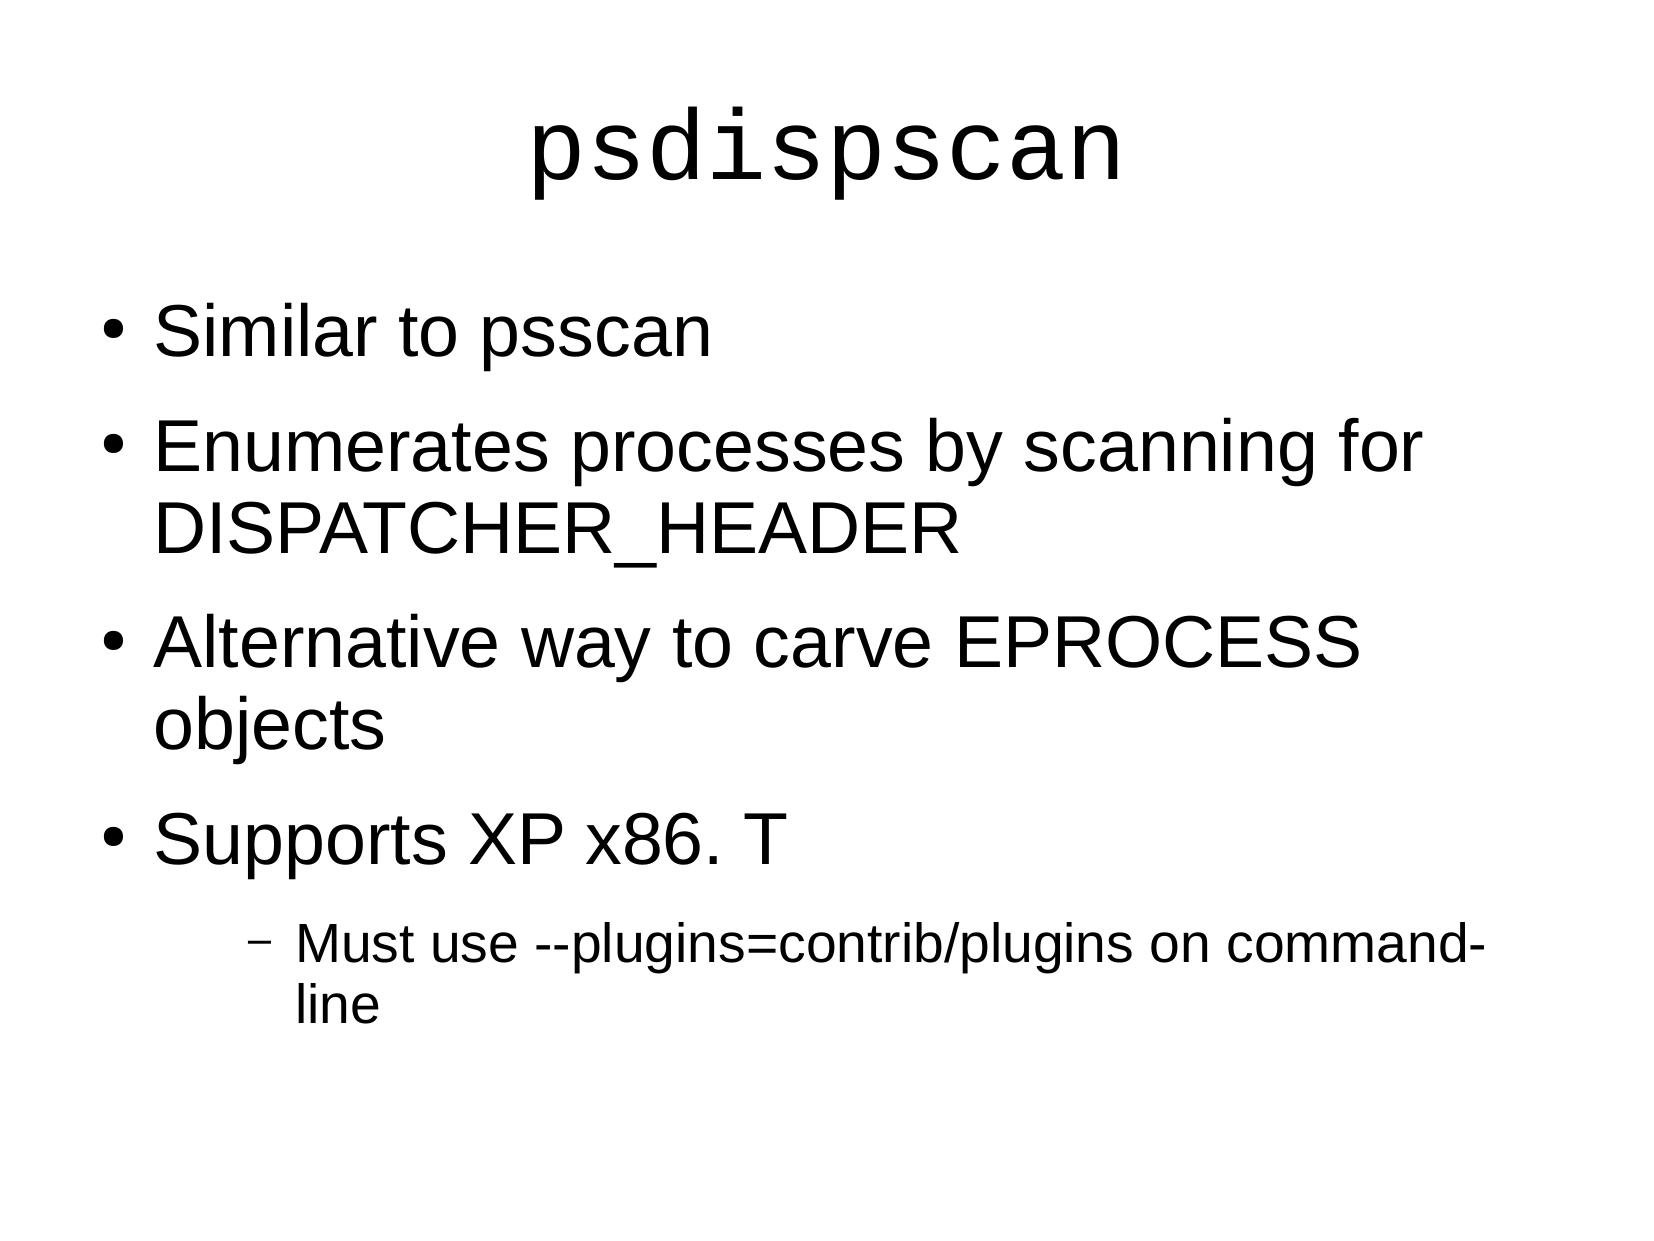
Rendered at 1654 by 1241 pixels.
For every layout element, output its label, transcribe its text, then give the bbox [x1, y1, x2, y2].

title psdispscan [82, 49, 1571, 257]
list Similar to psscan Enumerates processes by scanning for DISPATCHER_HEADER Alternative way to carve EPROCESS objects Supports XP x86. T Must use --plugins=contrib/plugins on command-line [82, 290, 1571, 1109]
